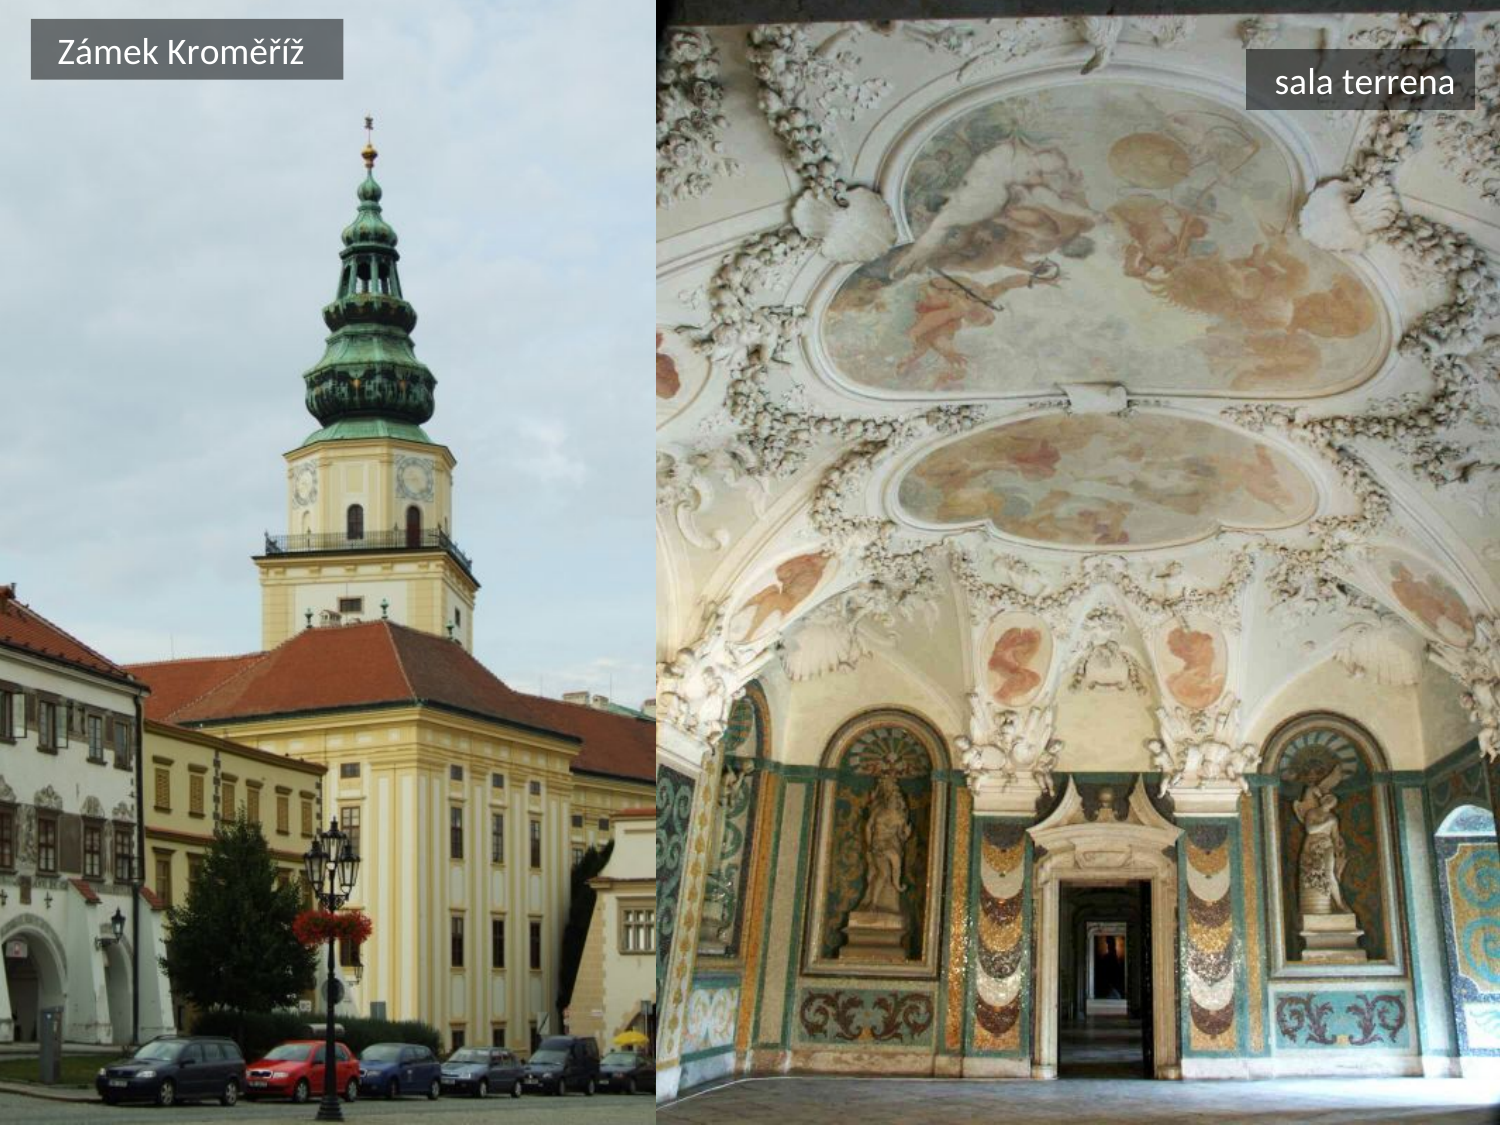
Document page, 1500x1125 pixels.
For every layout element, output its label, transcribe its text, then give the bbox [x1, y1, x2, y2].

text_box [1472, 49, 1476, 110]
text_box [320, 18, 344, 80]
text_box sala terrena [1259, 49, 1472, 110]
text_box Zámek Kroměříž [42, 18, 320, 80]
text_box [30, 18, 42, 80]
picture [0, 0, 1500, 1125]
text_box [1246, 49, 1259, 110]
